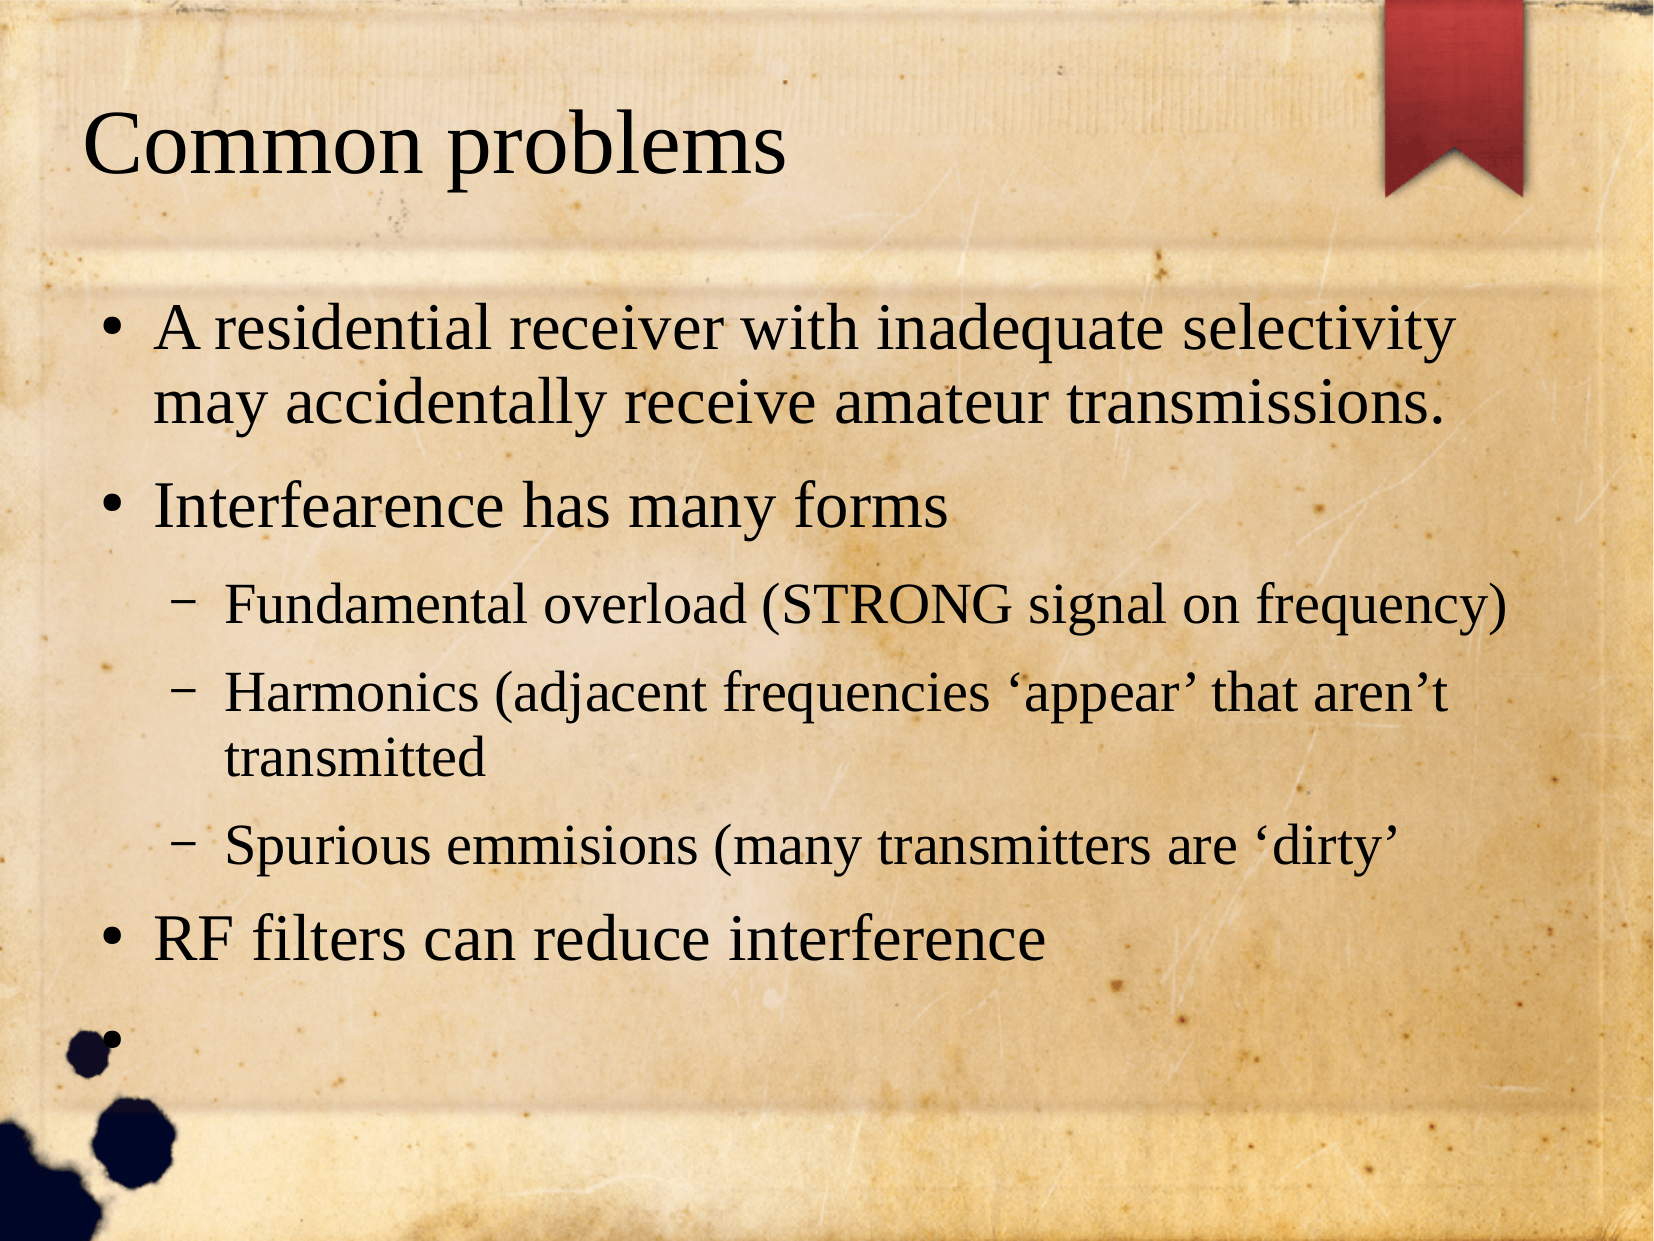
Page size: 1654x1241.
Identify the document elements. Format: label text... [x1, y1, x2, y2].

list A residential receiver with inadequate selectivity may accidentally receive amateur transmissions. Interfearence has many forms Fundamental overload (STRONG signal on frequency) Harmonics (adjacent frequencies ‘appear’ that aren’t transmitted Spurious emmisions (many transmitters are ‘dirty’ RF filters can reduce interference [82, 290, 1538, 1010]
title Common problems [82, 49, 1347, 237]
picture [0, 0, 1654, 1241]
